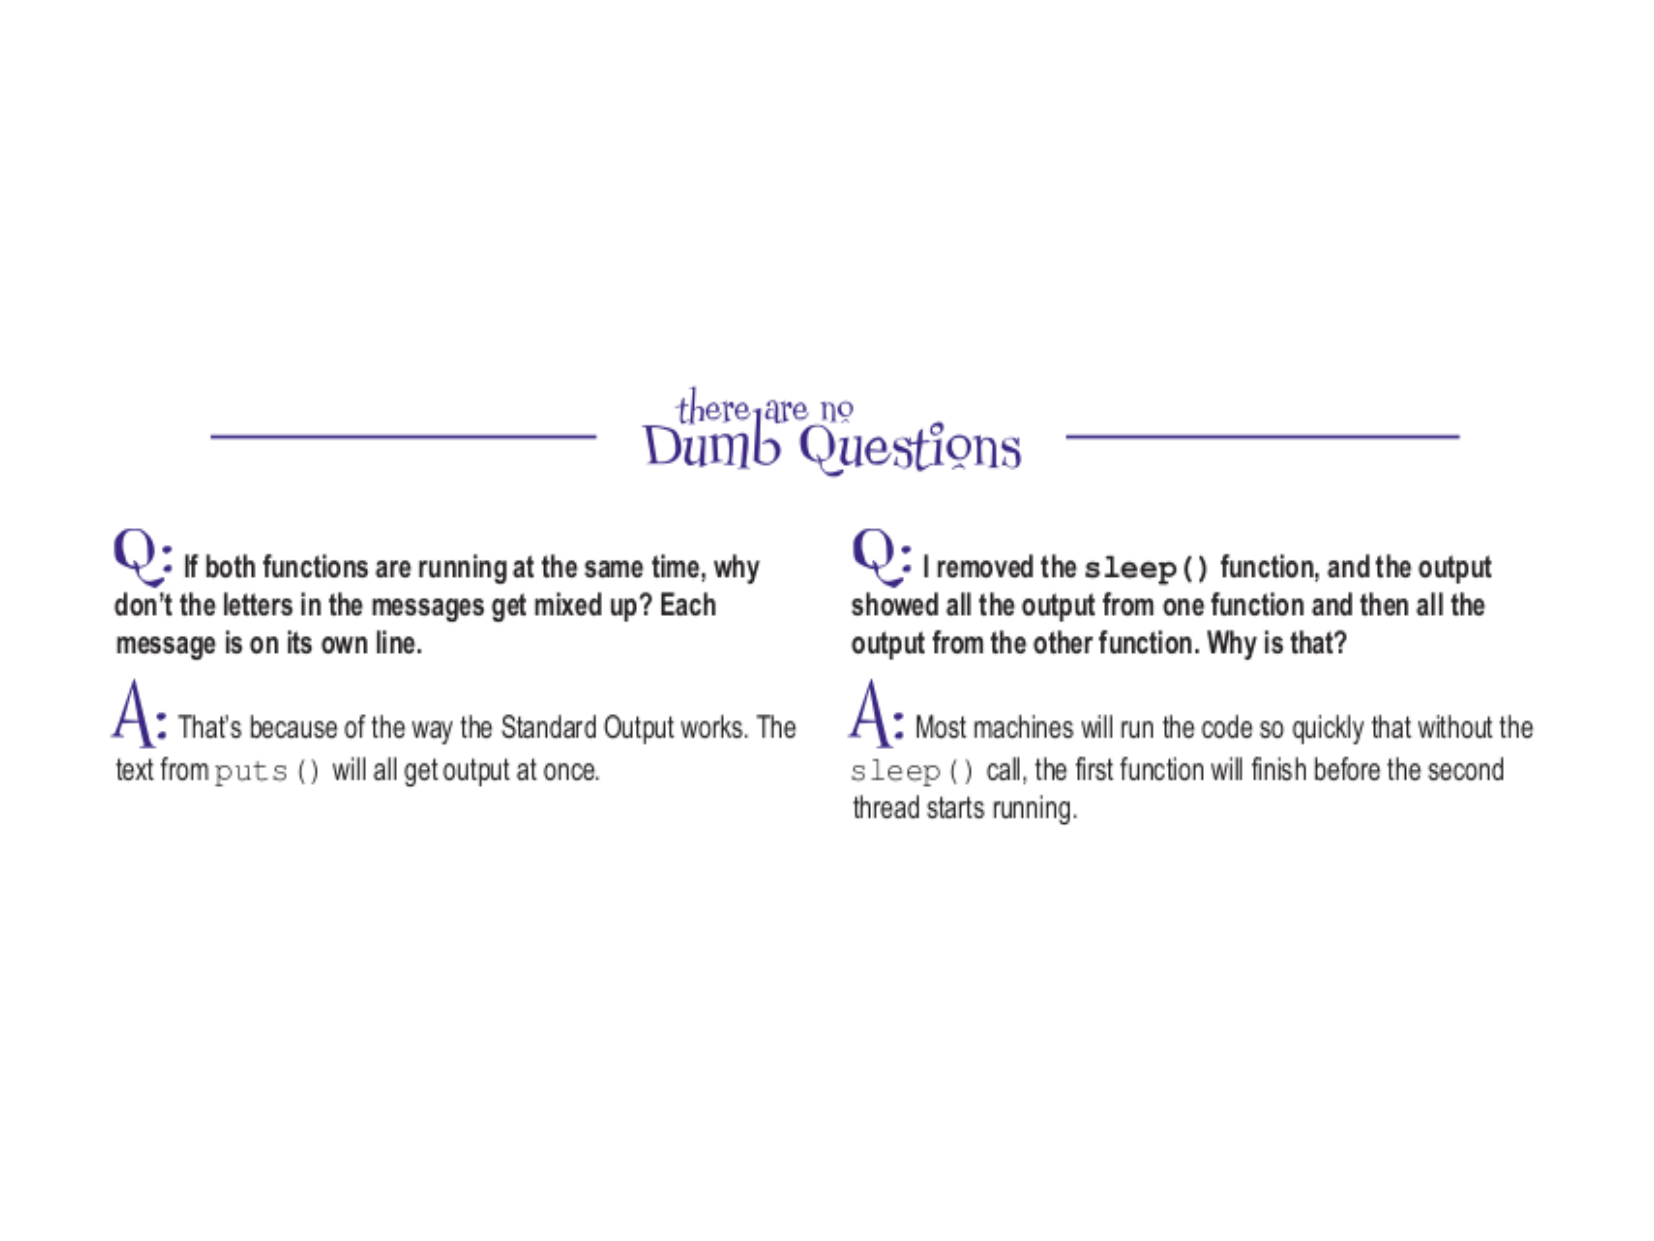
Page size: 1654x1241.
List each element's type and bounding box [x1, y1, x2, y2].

picture [70, 354, 1583, 863]
